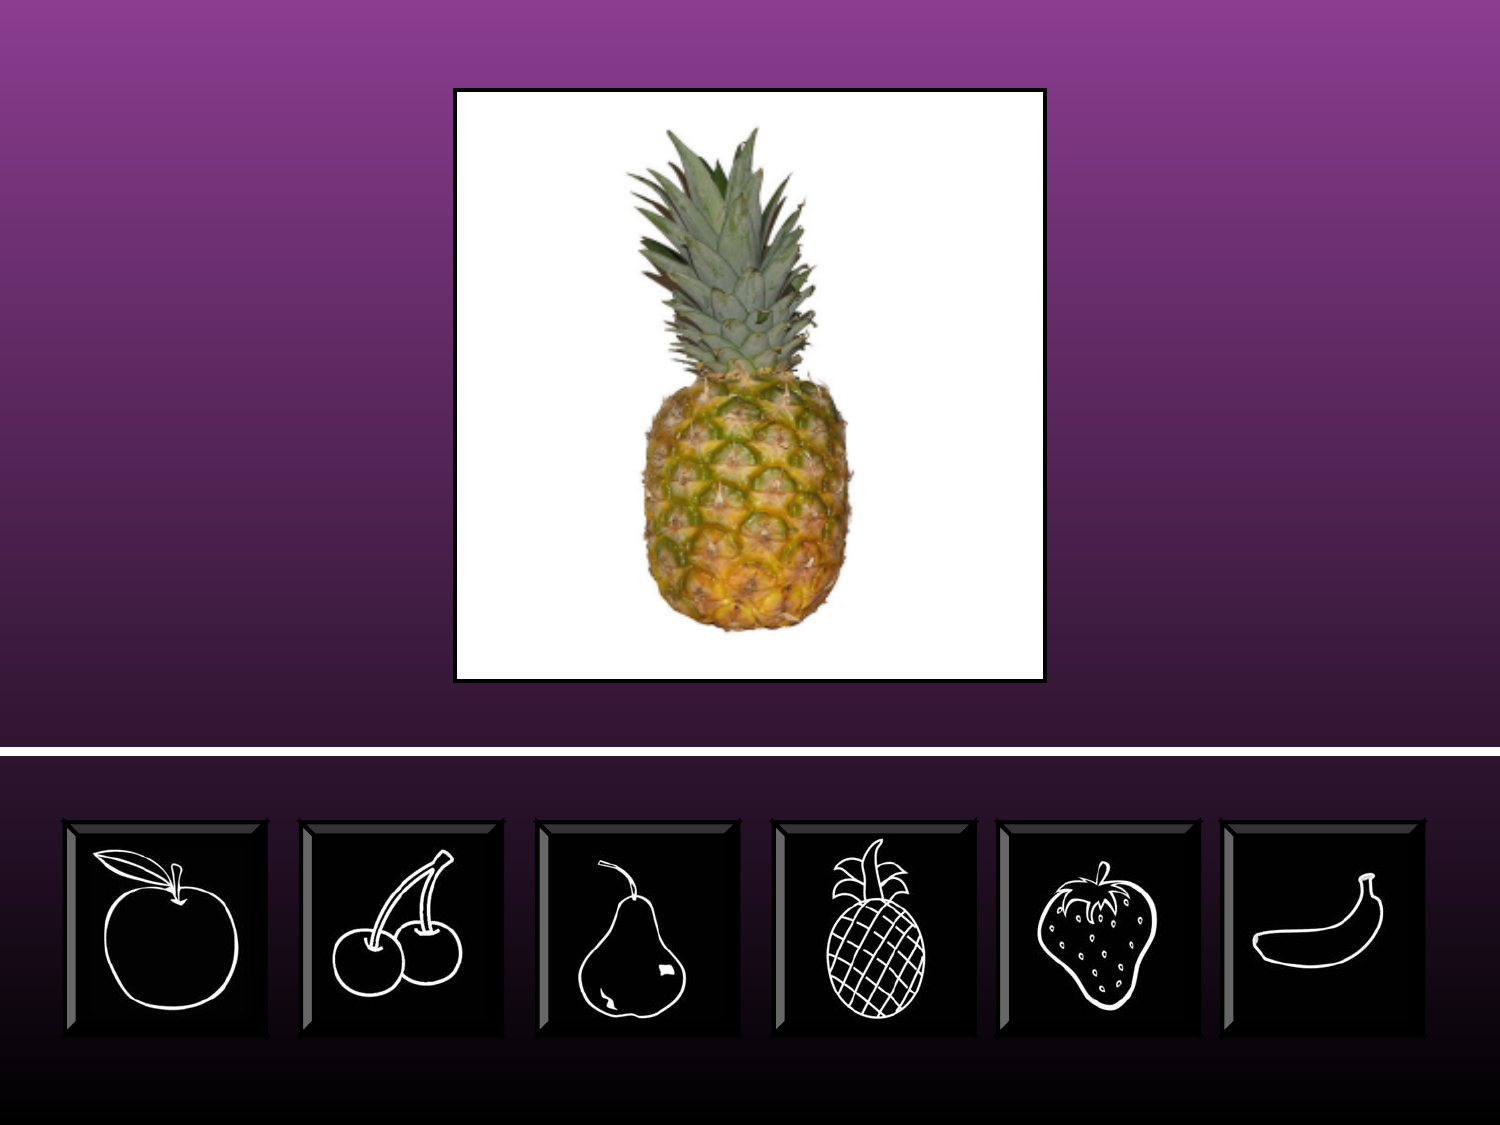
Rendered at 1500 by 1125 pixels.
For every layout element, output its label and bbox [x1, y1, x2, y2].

text_box [1224, 822, 1424, 1035]
text_box [66, 822, 266, 1035]
text_box [302, 822, 502, 1035]
picture [558, 123, 917, 636]
text_box [539, 822, 739, 1035]
text_box [1000, 822, 1199, 1035]
text_box [775, 822, 975, 1035]
text_box [454, 90, 1046, 681]
